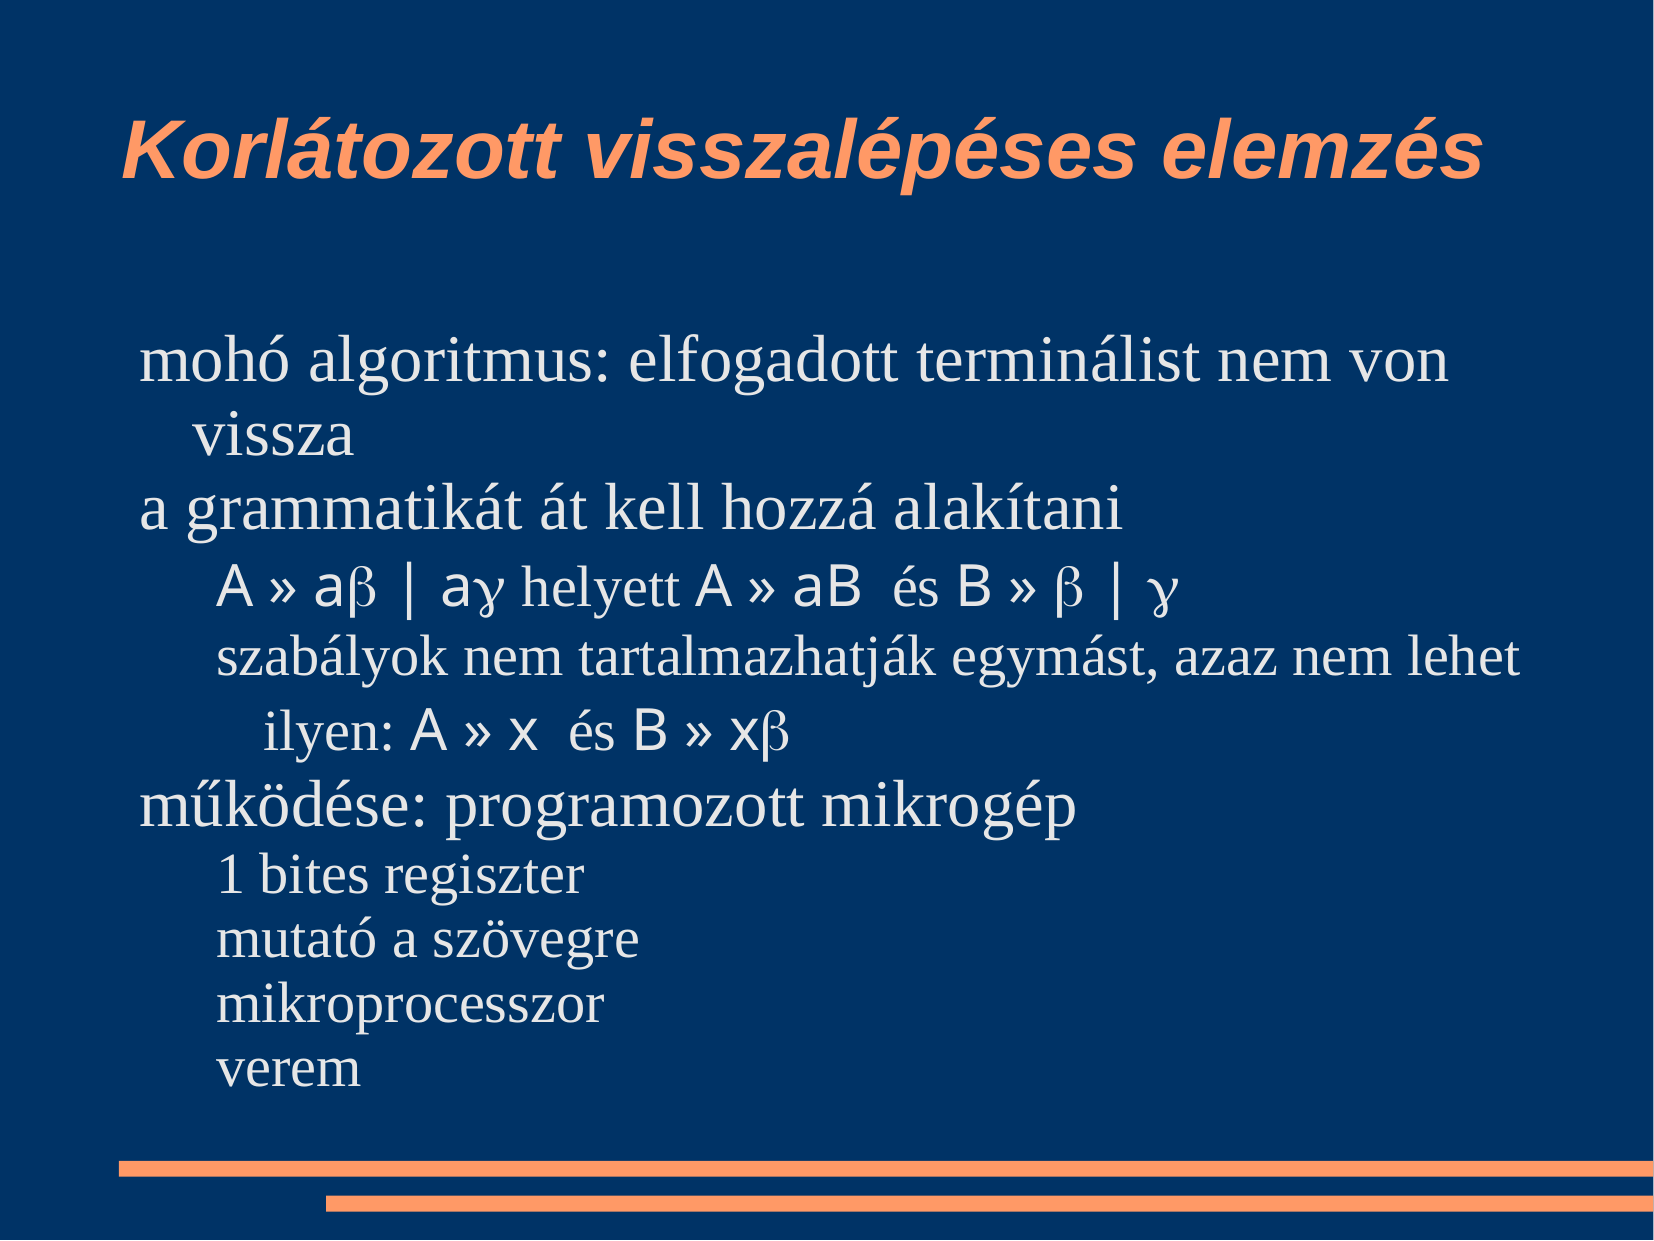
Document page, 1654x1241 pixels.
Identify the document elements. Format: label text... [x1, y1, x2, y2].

title Korlátozott visszalépéses elemzés [121, 46, 1534, 254]
list mohó algoritmus: elfogadott terminálist nem von vissza a grammatikát át kell hozzá alakítani A » ab | ag helyett A » aB és B » b | g szabályok nem tartalmazhatják egymást, azaz nem lehet ilyen: A » x és B » xb működése: programozott mikrogép 1 bites regiszter mutató a szövegre mikroprocesszor verem [121, 322, 1561, 1132]
